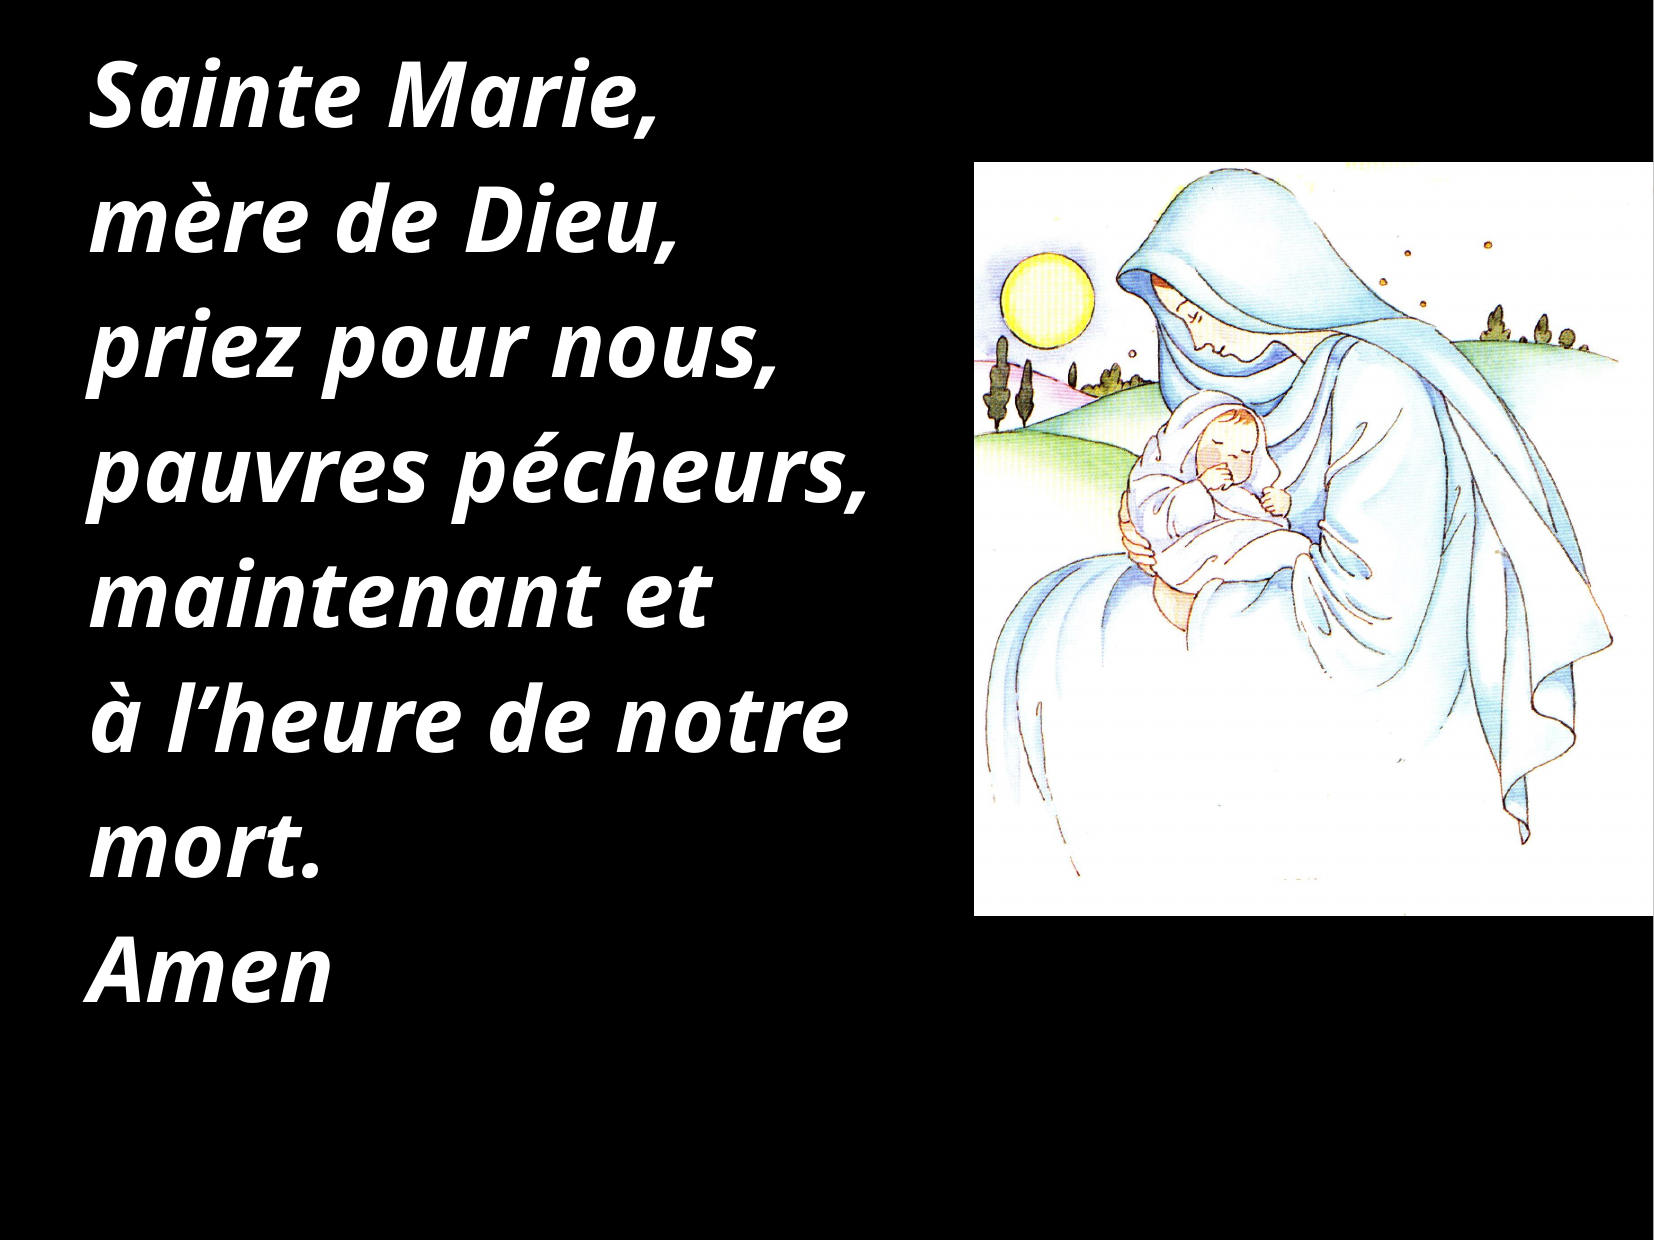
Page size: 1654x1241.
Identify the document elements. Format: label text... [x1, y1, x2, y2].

picture [974, 162, 1654, 916]
list Sainte Marie, mère de Dieu, priez pour nous, pauvres pécheurs, maintenant et à l’heure de notre mort. Amen [88, 29, 1577, 1209]
